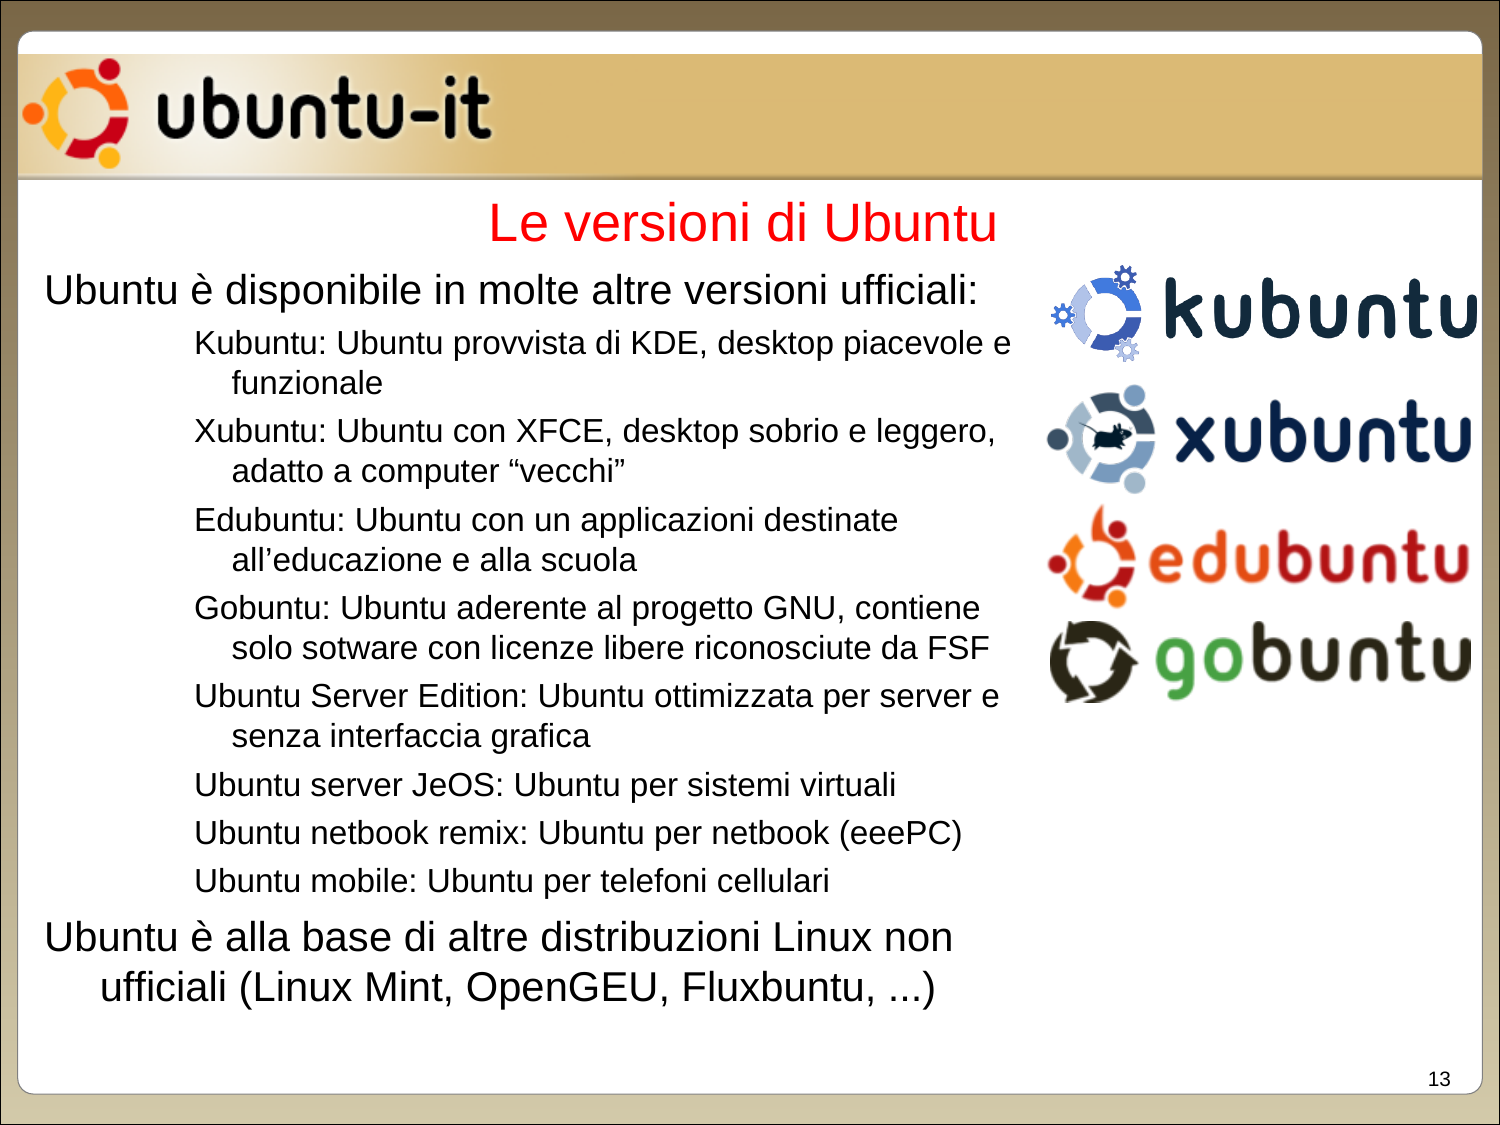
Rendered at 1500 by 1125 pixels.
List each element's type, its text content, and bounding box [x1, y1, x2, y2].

title Le versioni di Ubuntu [17, 178, 1471, 262]
picture [1051, 265, 1477, 362]
picture [18, 54, 1483, 180]
picture [1033, 376, 1500, 612]
list Ubuntu è disponibile in molte altre versioni ufficiali: Kubuntu: Ubuntu provvista di KDE, desktop piacevole e funzionale Xubuntu: Ubuntu con XFCE, desktop sobrio e leggero, adatto a computer “vecchi” Edubuntu: Ubuntu con un applicazioni destinate all’educazione e alla scuola Gobuntu: Ubuntu aderente al progetto GNU, contiene solo sotware con licenze libere riconosciute da FSF Ubuntu Server Edition: Ubuntu ottimizzata per server e senza interfaccia grafica Ubuntu server JeOS: Ubuntu per sistemi virtuali Ubuntu netbook remix: Ubuntu per netbook (eeePC) Ubuntu mobile: Ubuntu per telefoni cellulari Ubuntu è alla base di altre distribuzioni Linux non ufficiali (Linux Mint, OpenGEU, Fluxbuntu, ...) [29, 262, 1063, 1092]
picture [1050, 621, 1471, 703]
